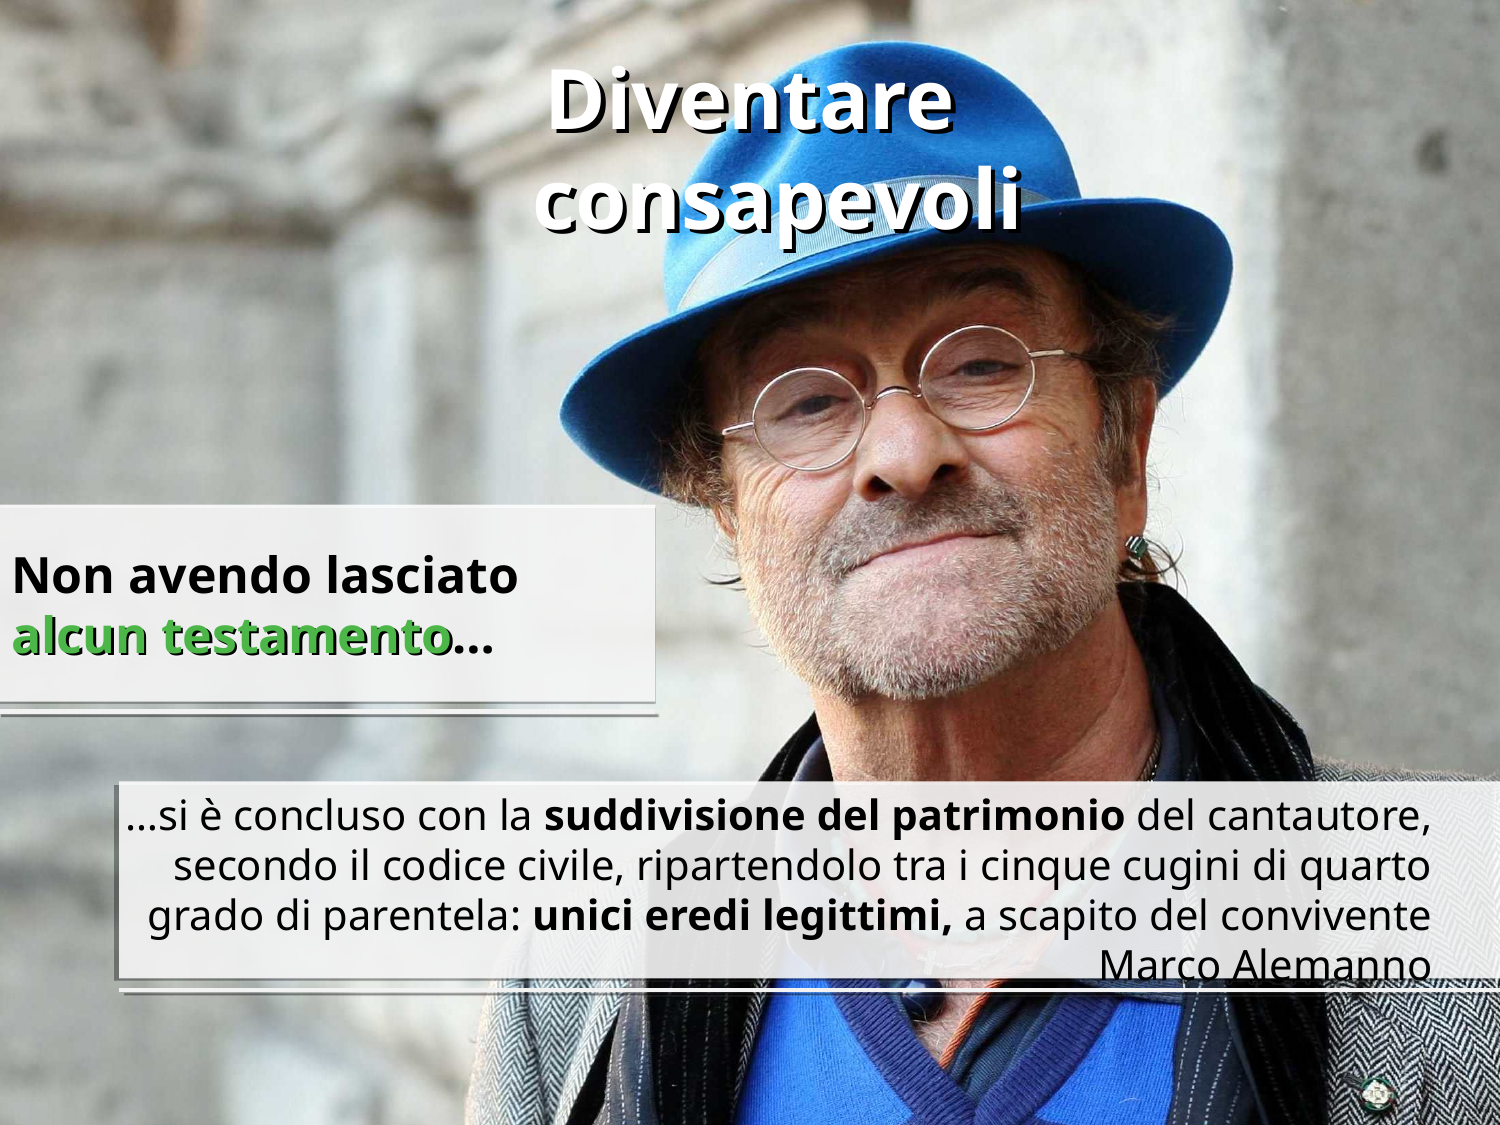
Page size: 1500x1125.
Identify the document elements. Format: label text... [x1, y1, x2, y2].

text_box Non avendo lasciato alcun testamento… [0, 505, 655, 702]
picture [0, 0, 1500, 1125]
text_box …si è concluso con la suddivisione del patrimonio del cantautore, secondo il codice civile, ripartendolo tra i cinque cugini di quarto grado di parentela: unici eredi legittimi, a scapito del convivente Marco Alemanno [119, 781, 1500, 978]
text_box Diventare consapevoli [275, 38, 1225, 254]
